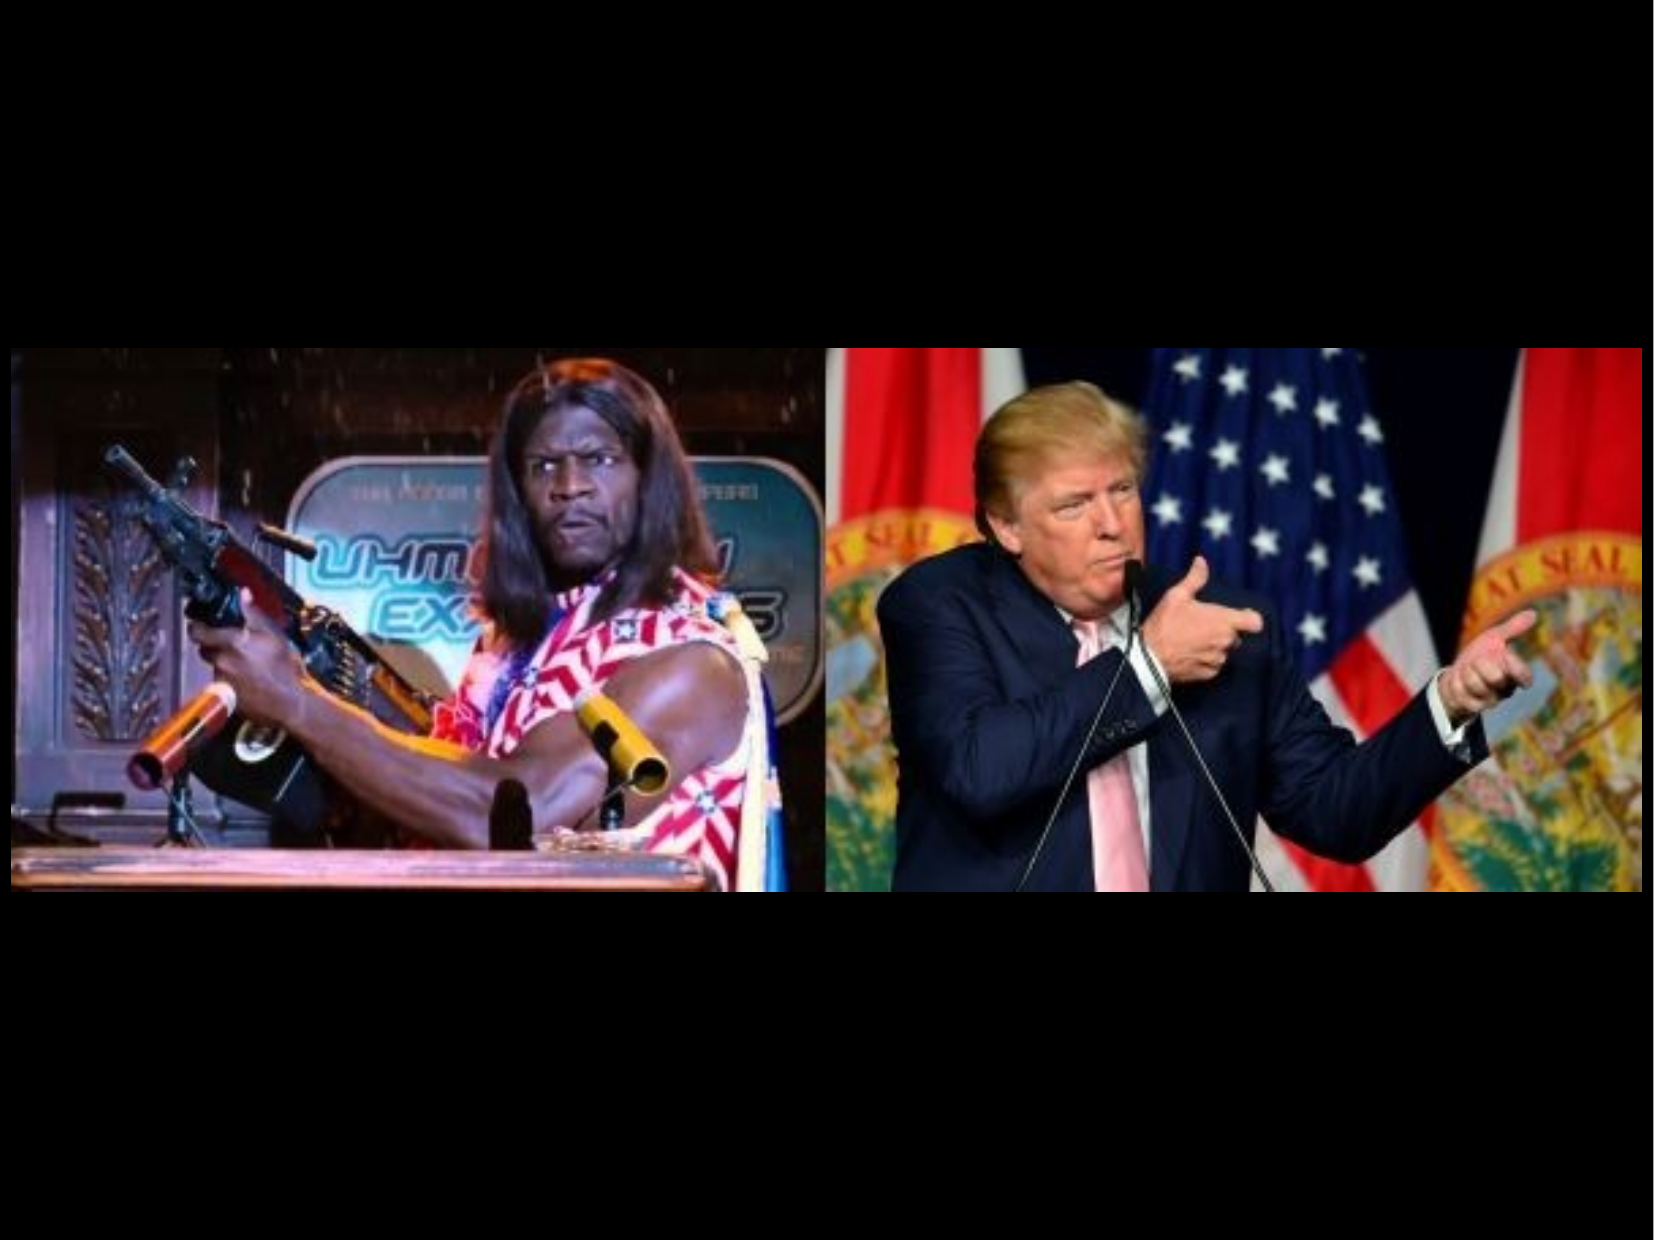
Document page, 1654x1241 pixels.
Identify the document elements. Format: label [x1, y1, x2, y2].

picture [11, 348, 1642, 892]
